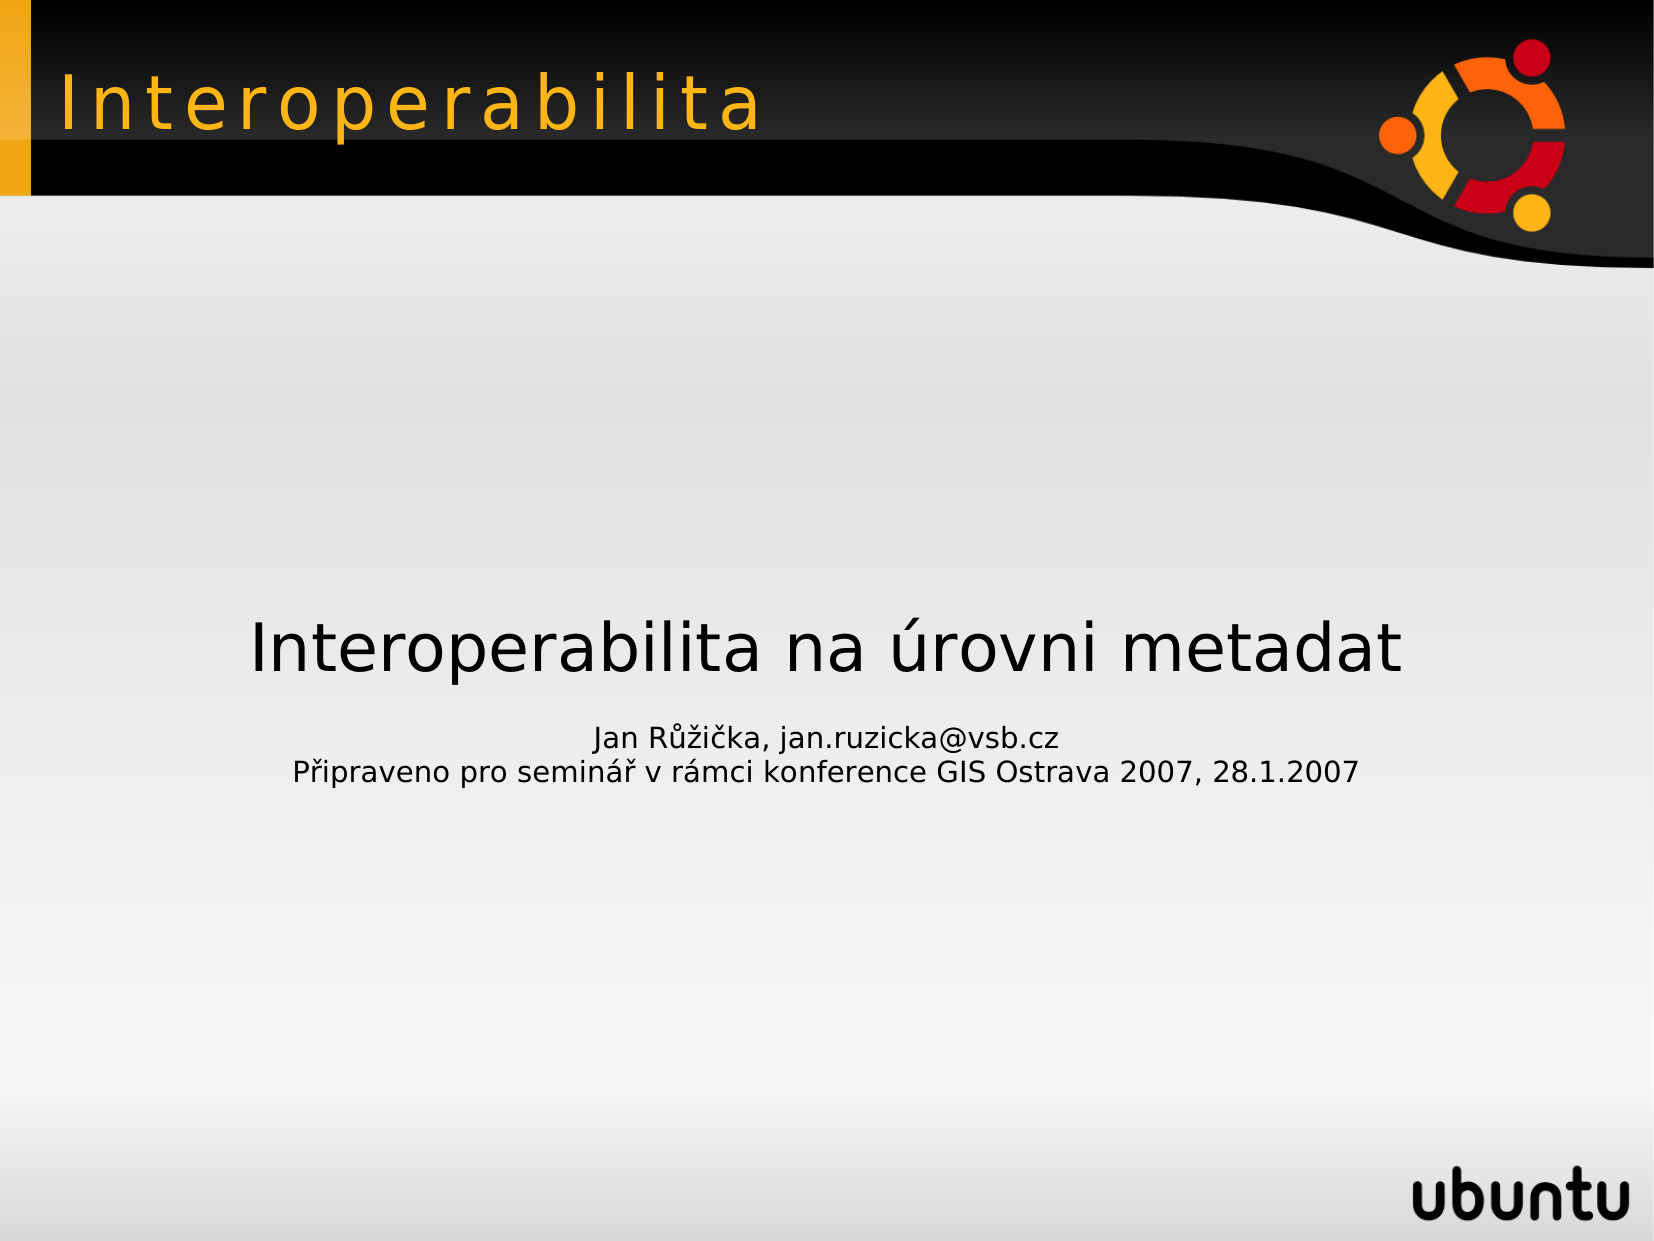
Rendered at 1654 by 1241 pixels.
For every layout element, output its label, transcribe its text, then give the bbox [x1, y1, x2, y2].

picture [0, 0, 1654, 1241]
subtitle Interoperabilita na úrovni metadat Jan Růžička, jan.ruzicka@vsb.cz Připraveno pro seminář v rámci konference GIS Ostrava 2007, 28.1.2007 [82, 290, 1571, 1109]
title Interoperabilita [59, 29, 1270, 178]
